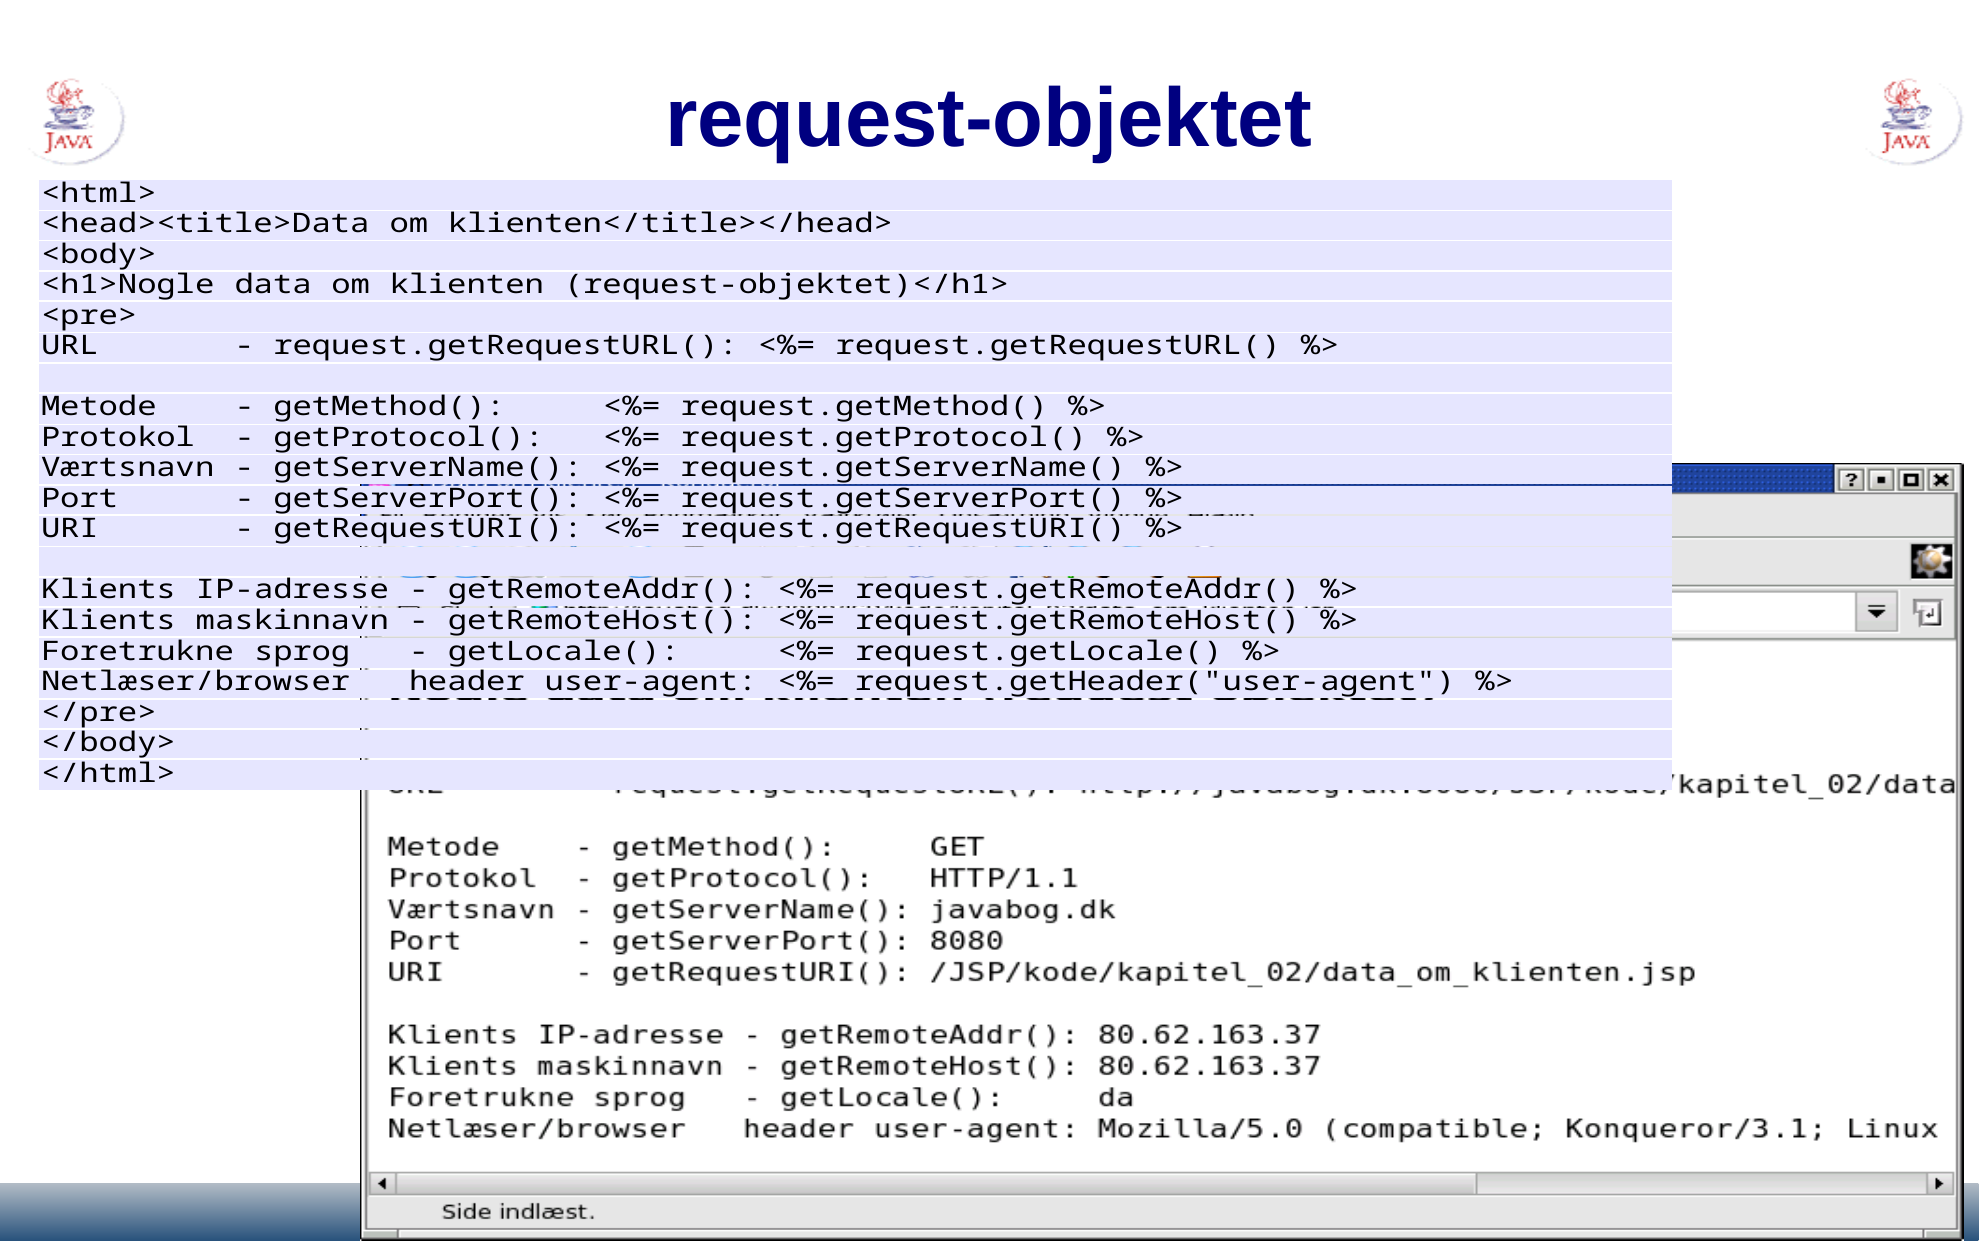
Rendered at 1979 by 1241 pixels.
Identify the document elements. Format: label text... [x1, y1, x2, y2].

chart [39, 179, 1673, 895]
picture [12, 71, 130, 169]
picture [1849, 71, 1968, 169]
title request-objektet [142, 14, 1835, 222]
picture [360, 463, 1964, 1241]
